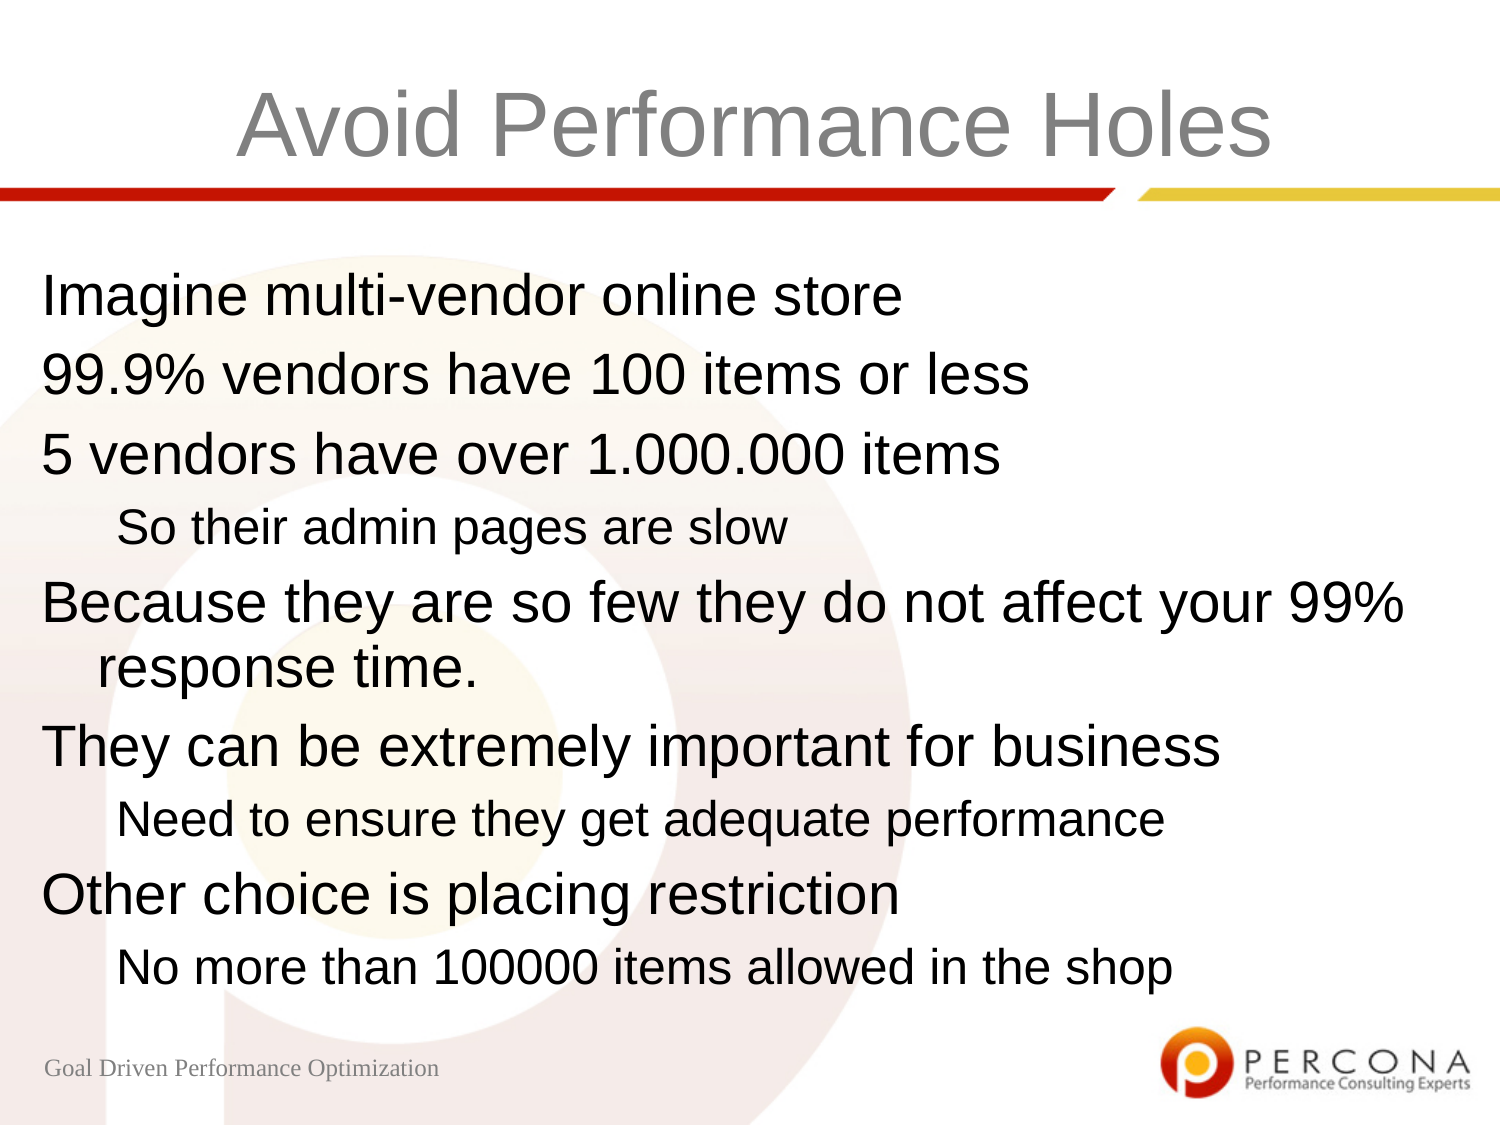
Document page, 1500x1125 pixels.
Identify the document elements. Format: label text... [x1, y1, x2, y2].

title Avoid Performance Holes [41, 62, 1471, 187]
list Imagine multi-vendor online store 99.9% vendors have 100 items or less 5 vendors have over 1.000.000 items So their admin pages are slow Because they are so few they do not affect your 99% response time. They can be extremely important for business Need to ensure they get adequate performance Other choice is placing restriction No more than 100000 items allowed in the shop [41, 262, 1471, 998]
picture [0, 0, 1500, 1125]
